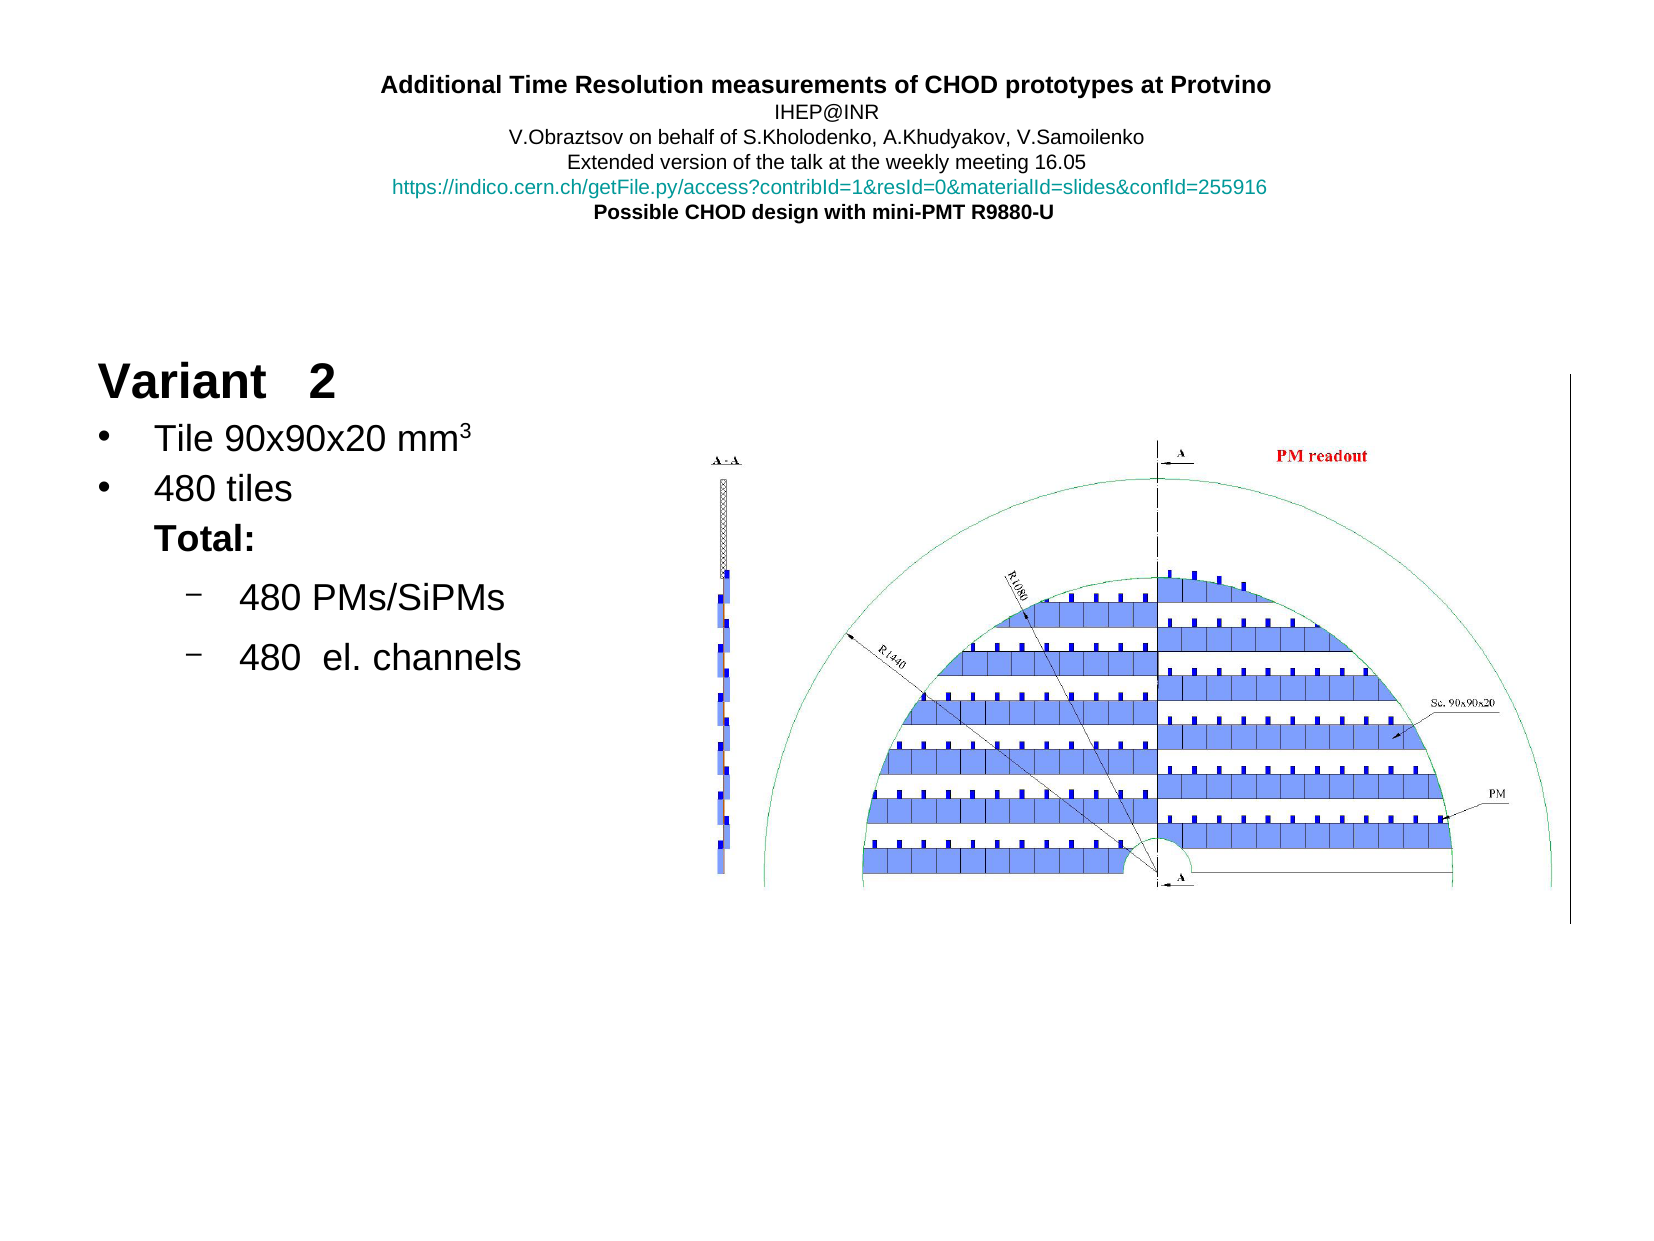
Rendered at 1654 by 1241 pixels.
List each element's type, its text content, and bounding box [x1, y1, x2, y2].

picture [683, 374, 1571, 924]
list Variant 2 Tile 90х90х20 mm3 480 tiles Total: 480 PMs/SiPMs 480 el. channels [82, 289, 676, 1108]
title Additional Time Resolution measurements of CHOD prototypes at Protvino IHEP@INR V.Obraztsov on behalf of S.Kholodenko, A.Khudyakov, V.Samoilenko Extended version of the talk at the weekly meeting 16.05 https://indico.cern.ch/getFile.py/access?contribId=1&resId=0&materialId=slides&confId=255916 Possible CHOD design with mini-PMT R9880-U [82, 24, 1571, 268]
